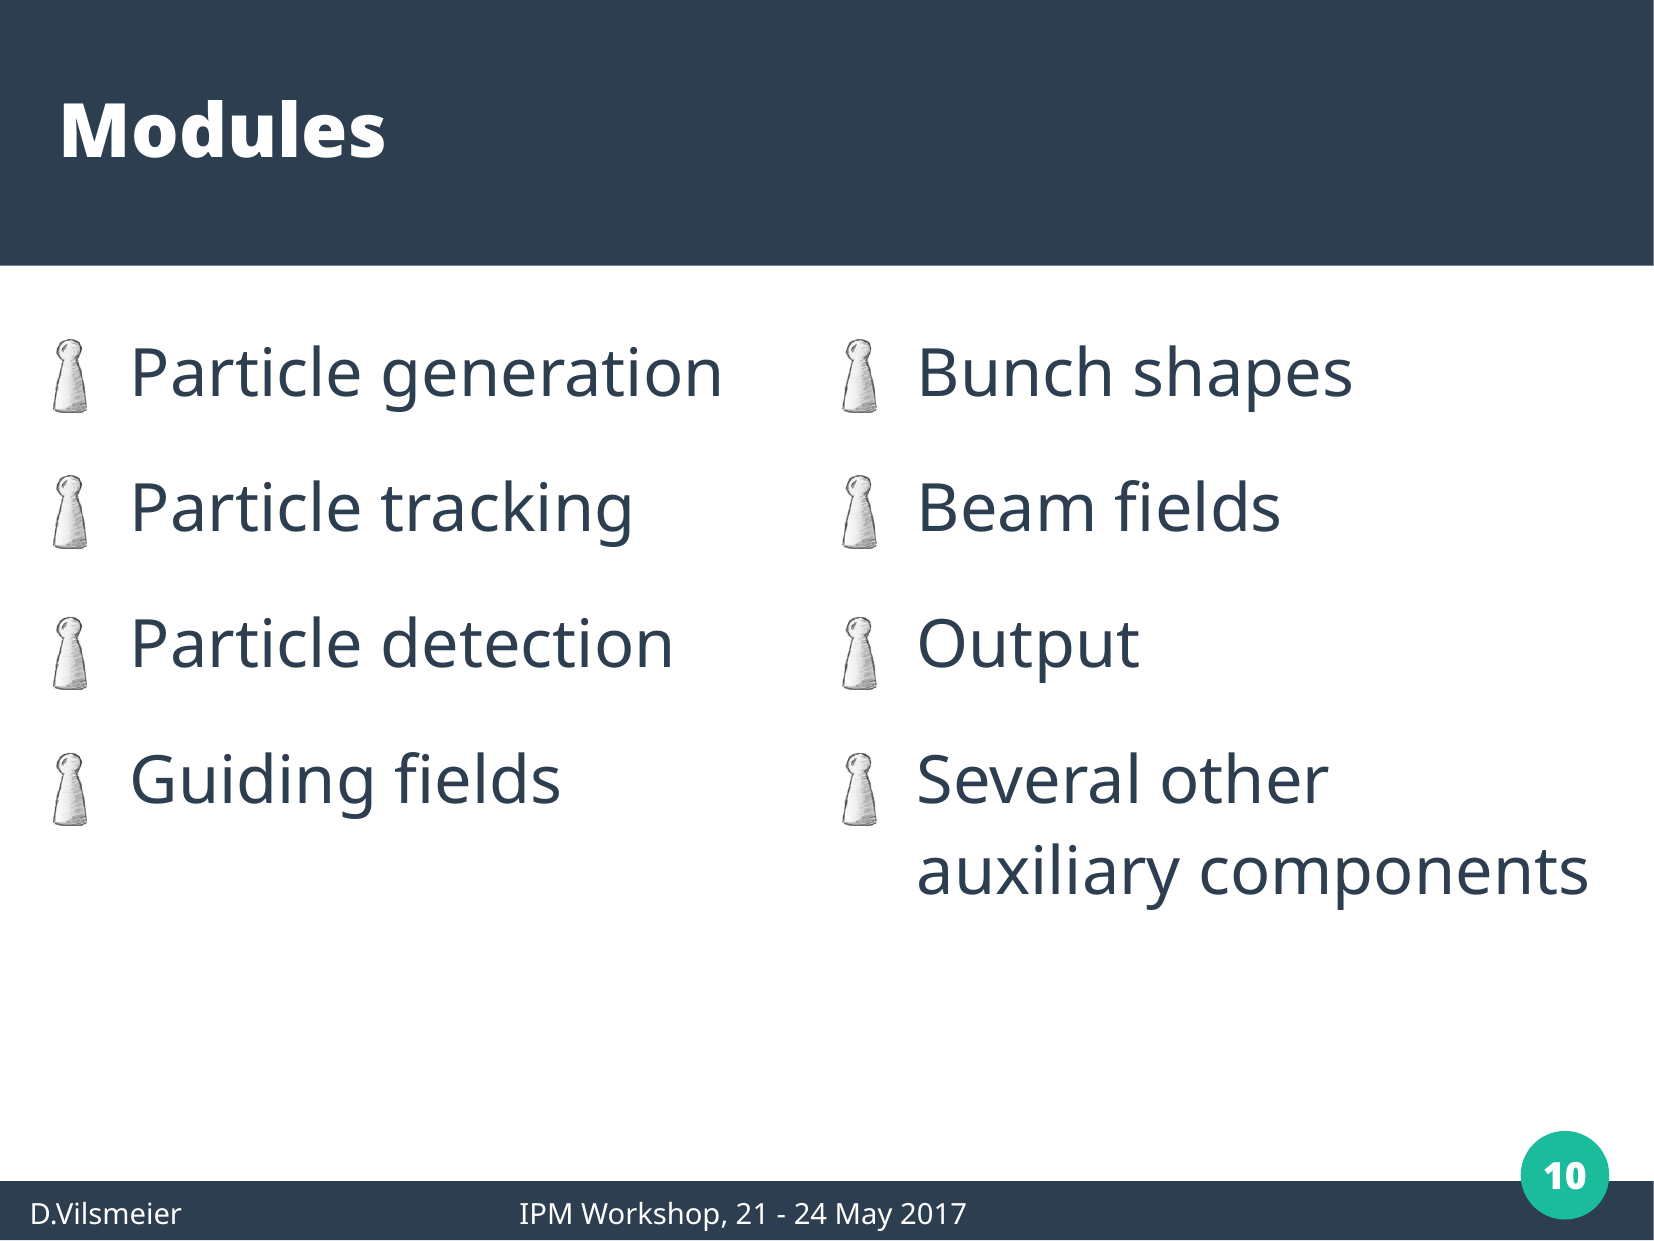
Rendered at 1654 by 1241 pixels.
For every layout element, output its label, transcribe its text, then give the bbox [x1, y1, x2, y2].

list Bunch shapes Beam fields Output Several other auxiliary components [845, 324, 1596, 1152]
picture [25, 460, 114, 550]
picture [25, 324, 114, 414]
picture [814, 460, 904, 550]
list Particle generation Particle tracking Particle detection Guiding fields [59, 324, 809, 1152]
title Modules [59, 49, 1595, 207]
picture [814, 602, 904, 691]
picture [814, 324, 904, 414]
picture [25, 738, 114, 827]
picture [814, 738, 904, 827]
picture [25, 602, 114, 691]
